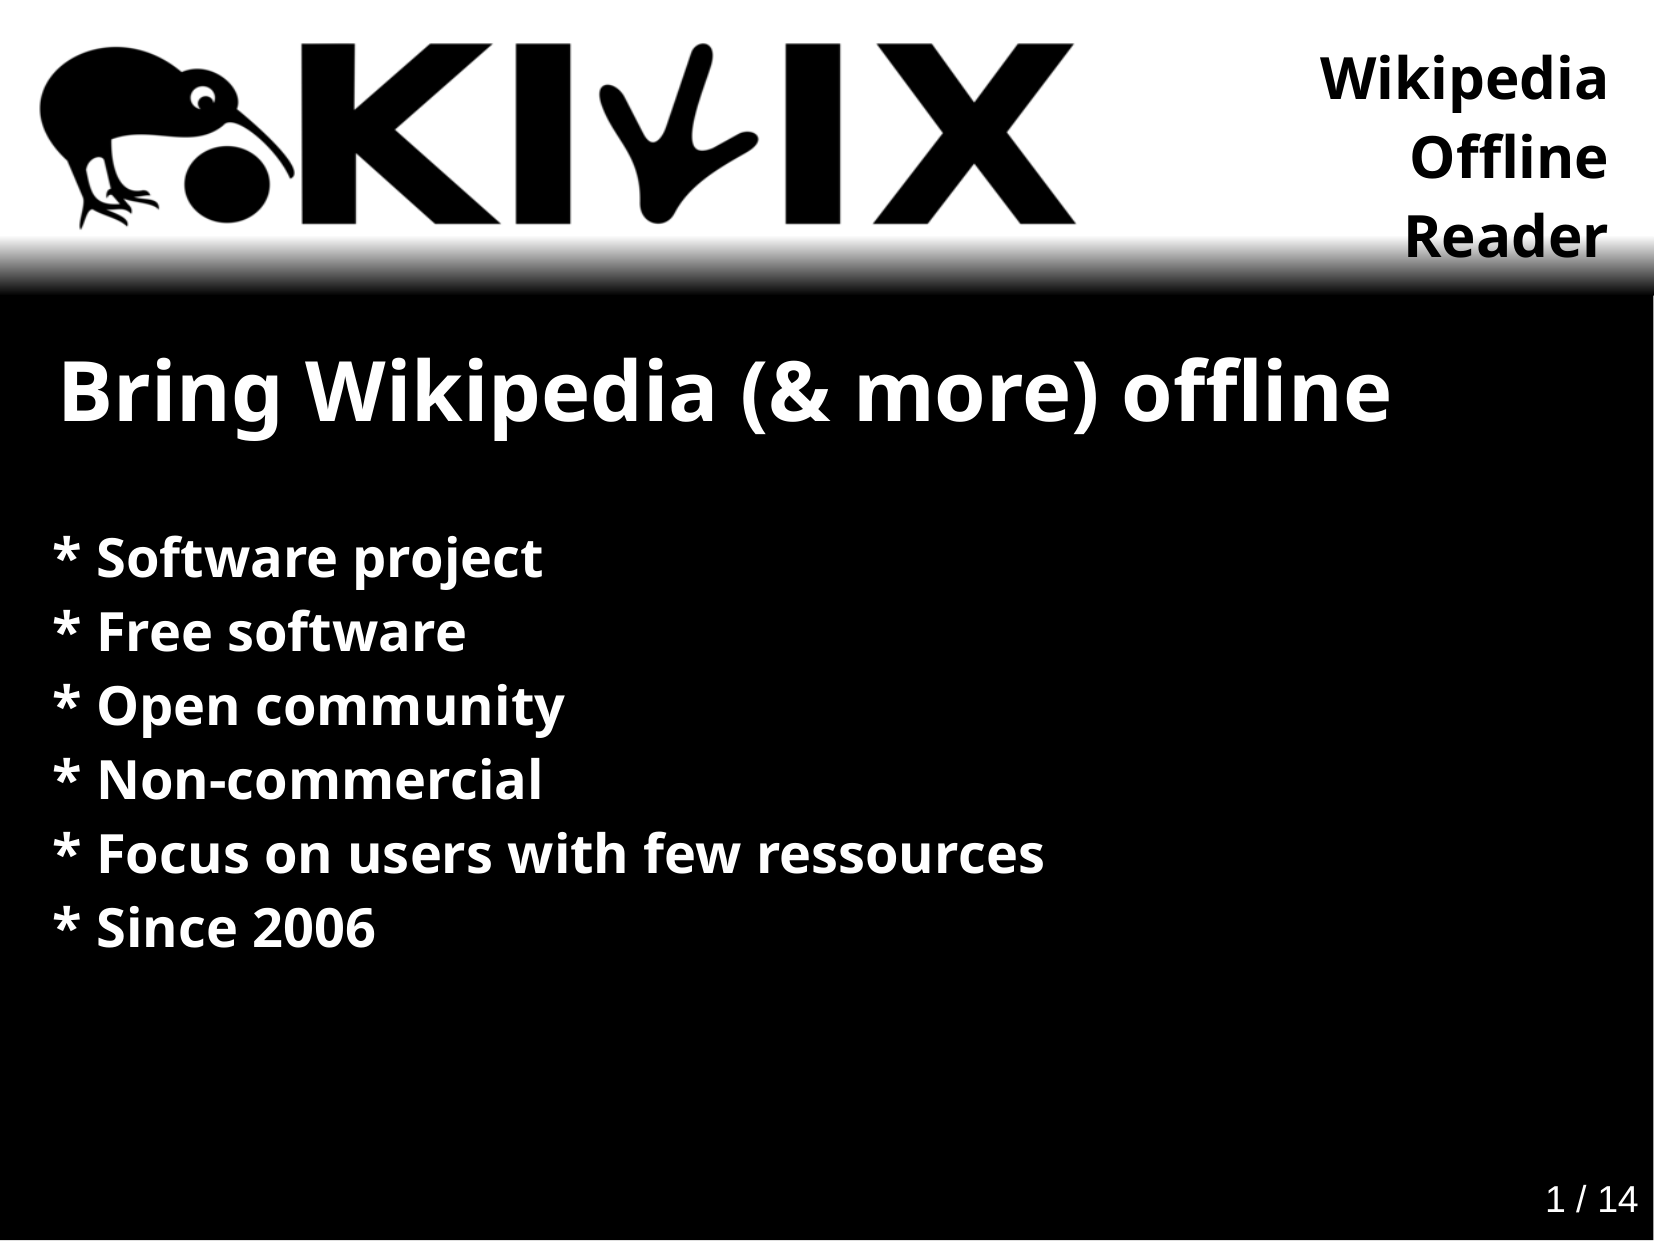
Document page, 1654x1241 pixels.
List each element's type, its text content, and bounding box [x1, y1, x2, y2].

text_box [0, 236, 1654, 1241]
text_box Bring Wikipedia (& more) offline * Software project * Free software * Open community * Non-commercial * Focus on users with few ressources * Since 2006 [29, 324, 1625, 1152]
picture [29, 29, 1093, 236]
text_box <number> / 14 [1505, 1170, 1654, 1241]
text_box Wikipedia Offline Reader [1210, 29, 1625, 248]
